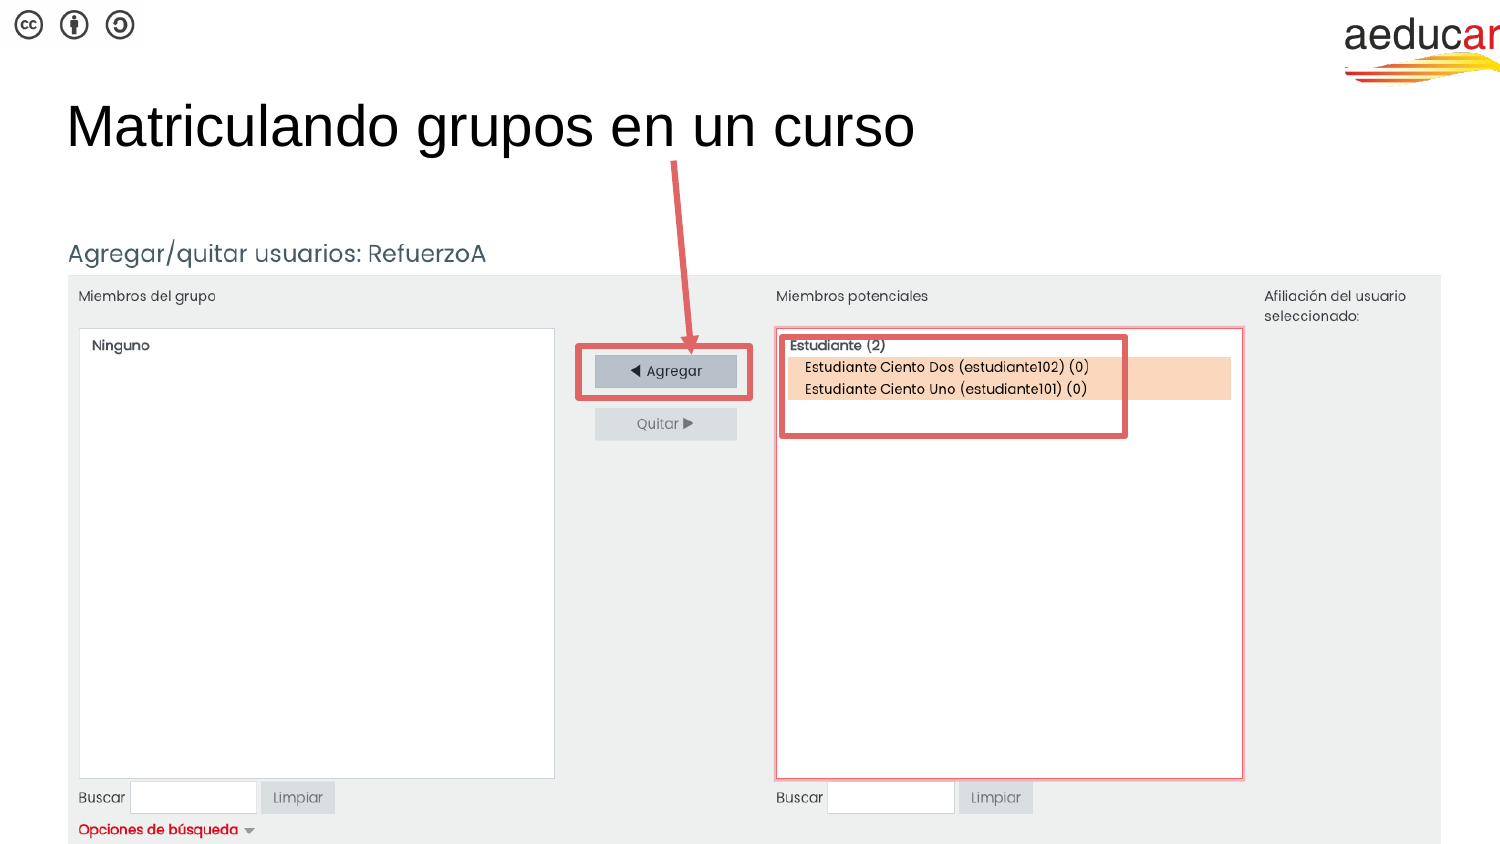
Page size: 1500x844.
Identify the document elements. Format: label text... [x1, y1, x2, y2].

picture [1344, 0, 1500, 104]
title Matriculando grupos en un curso [51, 72, 1449, 167]
picture [582, 349, 747, 395]
picture [59, 224, 1441, 844]
picture [0, 0, 146, 48]
